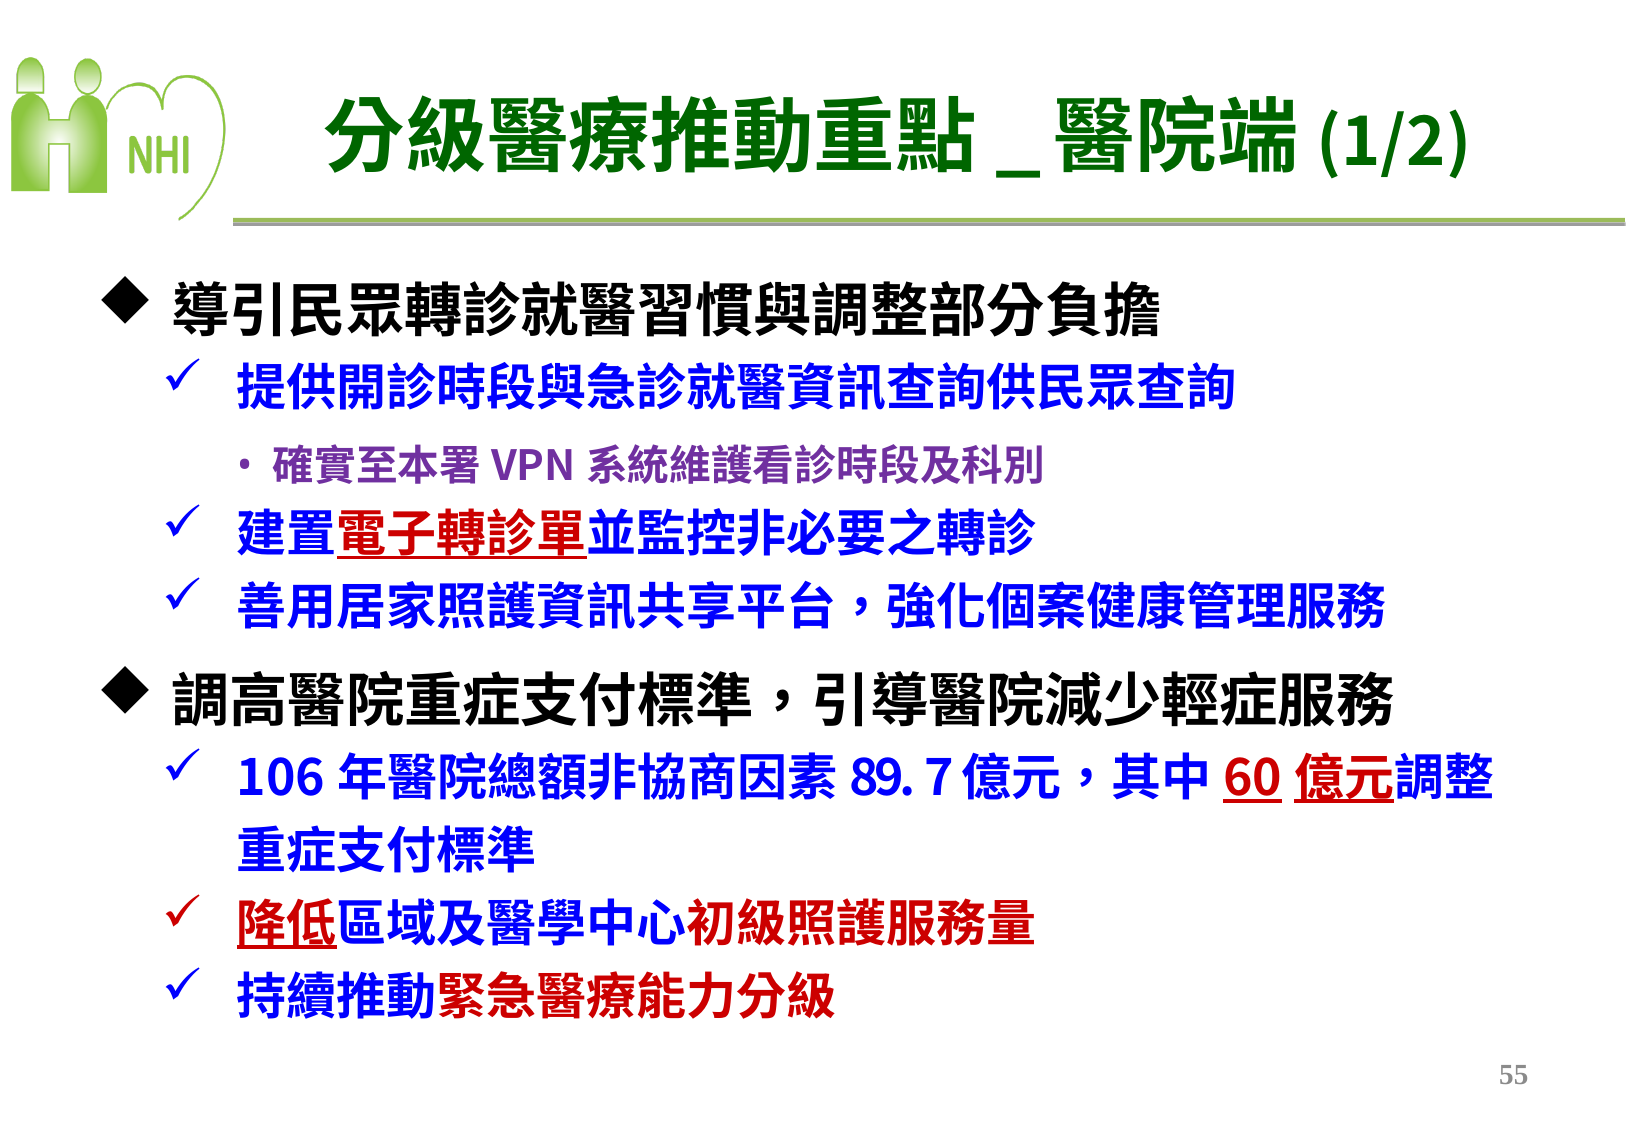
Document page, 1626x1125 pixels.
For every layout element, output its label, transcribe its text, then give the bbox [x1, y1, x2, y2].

title 分級醫療推動重點_醫院端(1/2) [81, 45, 1534, 220]
slide_number <編號> [1164, 1042, 1544, 1103]
picture [0, 42, 233, 233]
list 導引民眾轉診就醫習慣與調整部分負擔 提供開診時段與急診就醫資訊查詢供民眾查詢 確實至本署VPN系統維護看診時段及科別 建置電子轉診單並監控非必要之轉診 善用居家照護資訊共享平台，強化個案健康管理服務 調高醫院重症支付標準，引導醫院減少輕症服務 106年醫院總額非協商因素89.7億元，其中60億元調整重症支付標準 降低區域及醫學中心初級照護服務量 持續推動緊急醫療能力分級 [81, 262, 1544, 1083]
